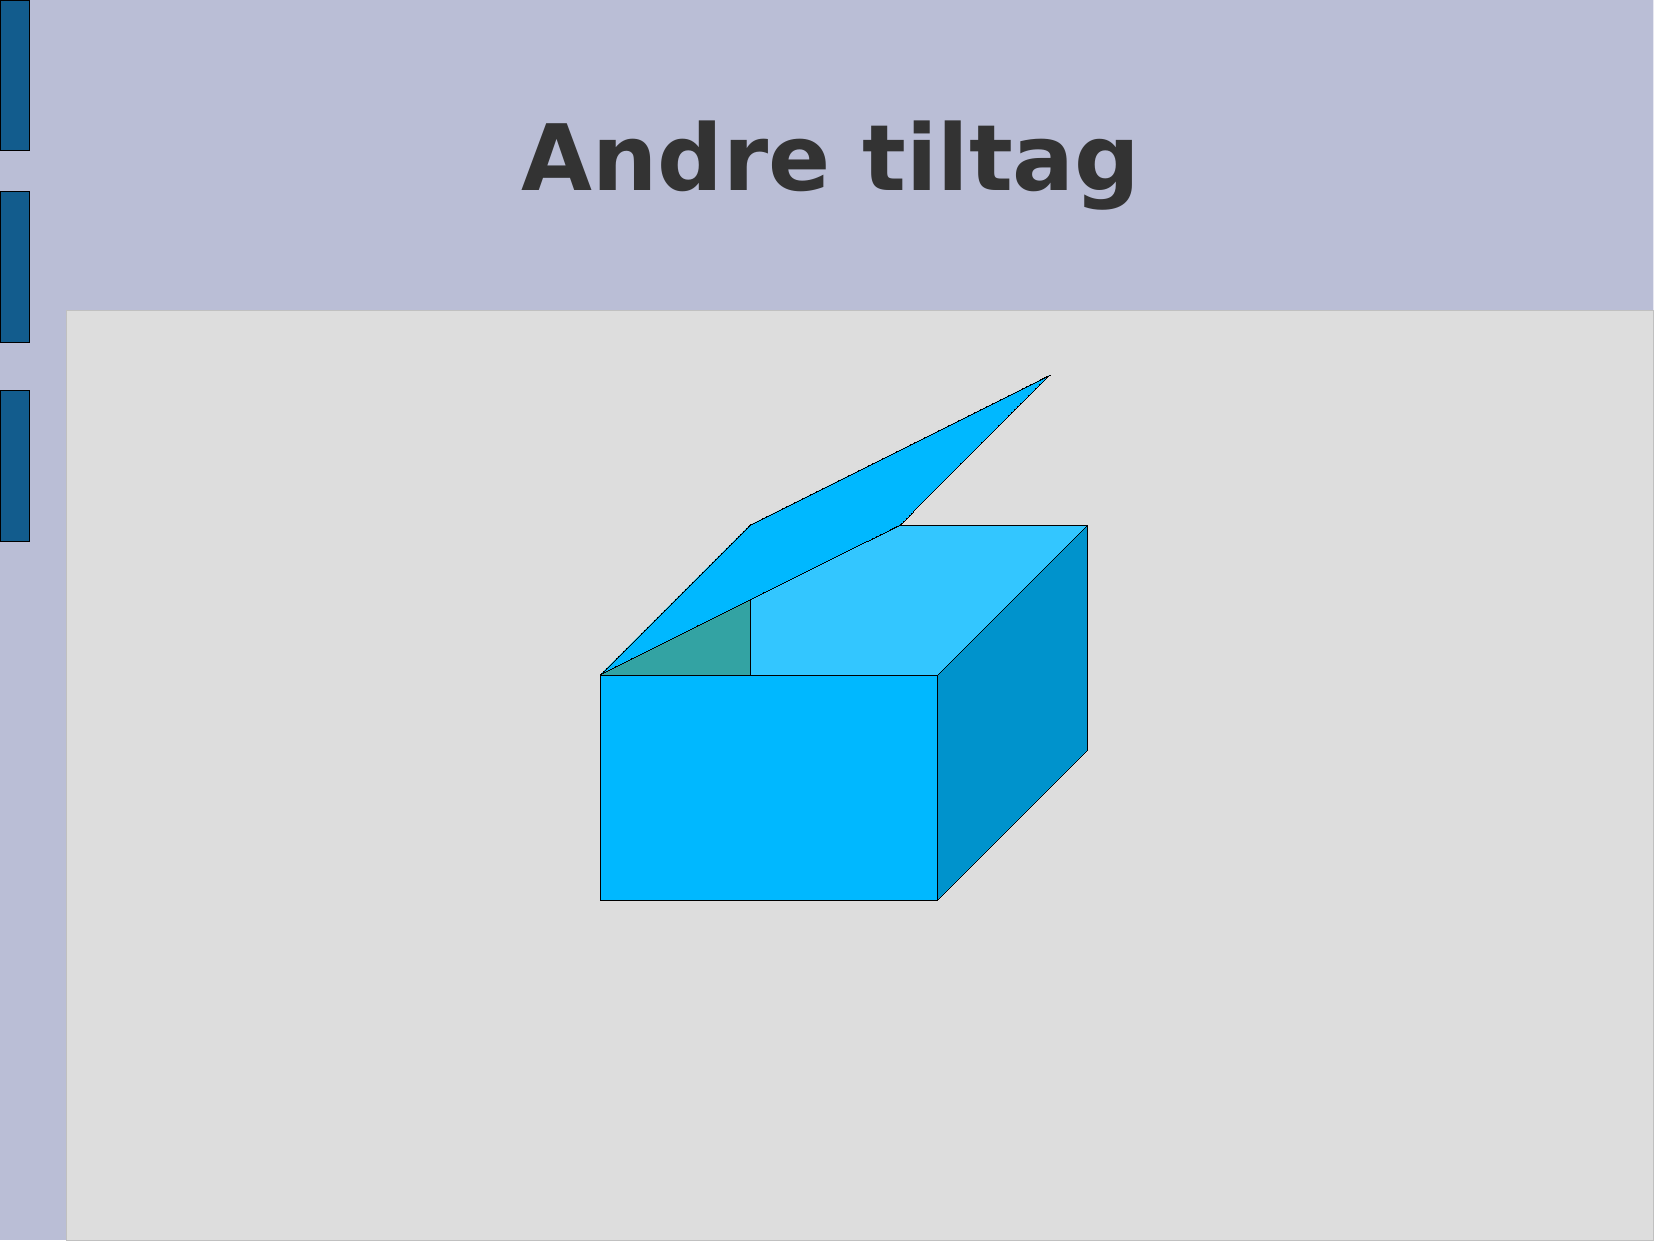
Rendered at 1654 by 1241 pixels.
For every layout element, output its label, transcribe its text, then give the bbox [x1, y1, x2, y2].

text_box [600, 375, 1088, 901]
title Andre tiltag [125, 55, 1538, 263]
